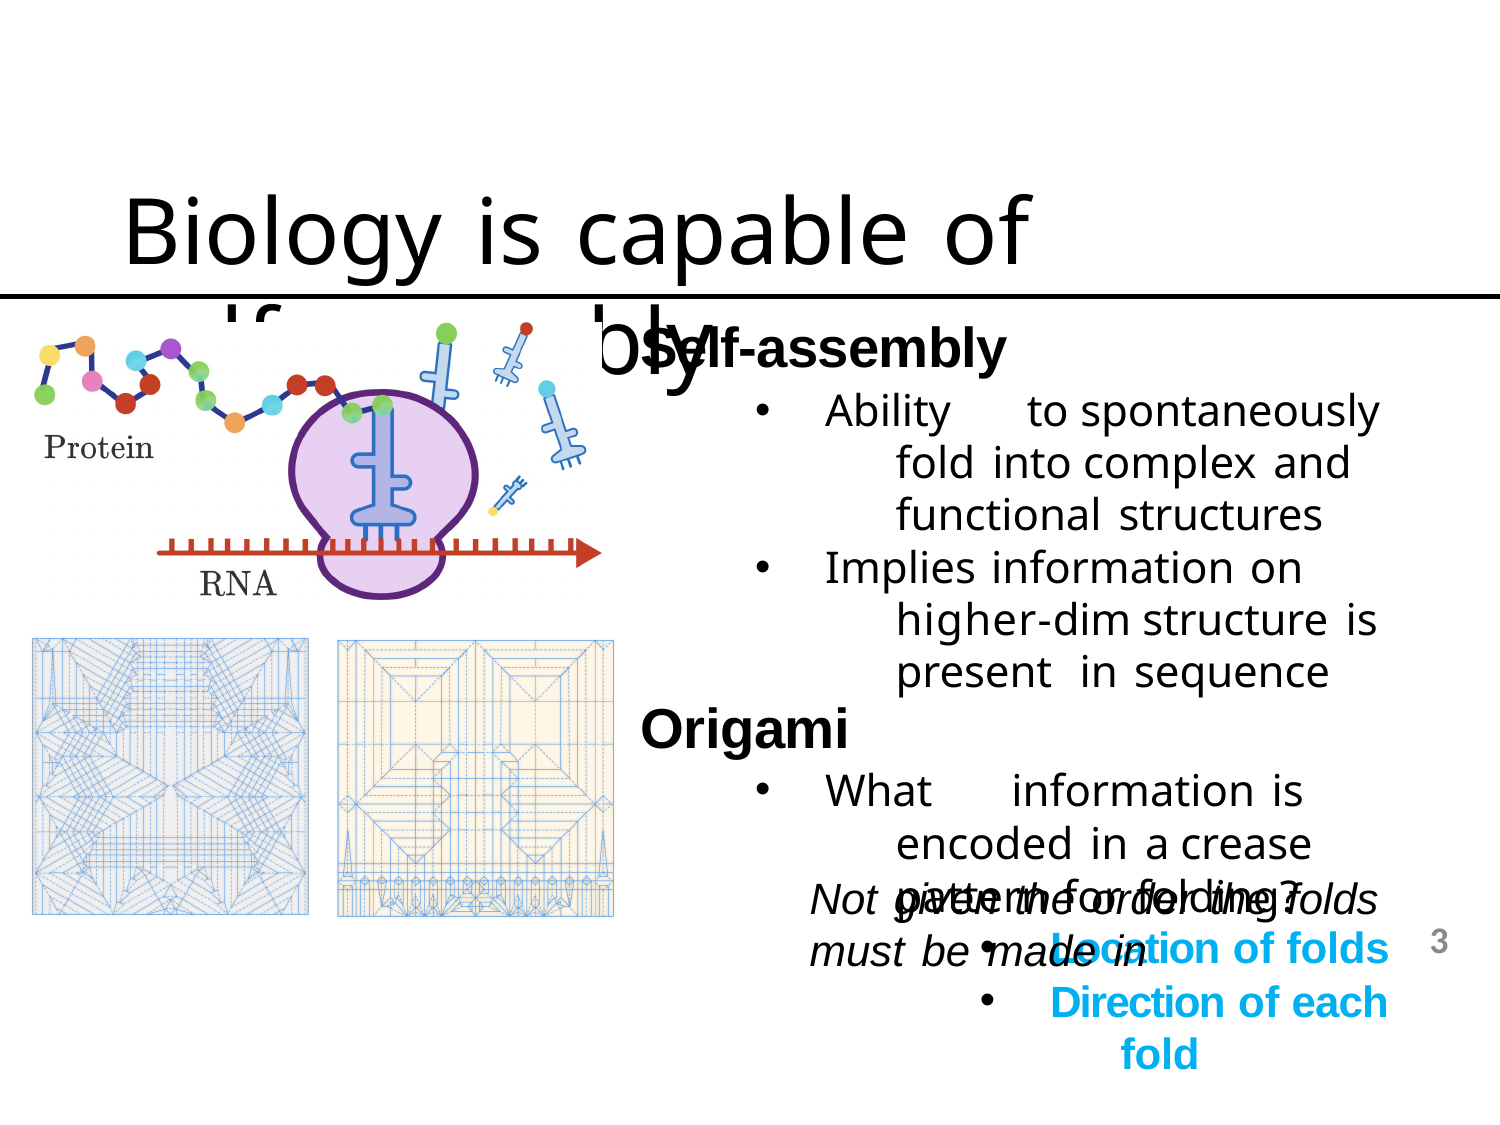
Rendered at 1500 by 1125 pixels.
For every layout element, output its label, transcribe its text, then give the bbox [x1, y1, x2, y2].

text_box Not given the order the folds must be made in [808, 867, 1386, 977]
title Biology is capable of self-assembly [77, 139, 1048, 294]
picture [34, 322, 602, 600]
picture [31, 637, 616, 919]
title Biology is capable of self-assembly [77, 299, 1048, 395]
text_box Self-assembly Ability to spontaneously fold into complex and functional structures Implies information on higher-dim structure is present in sequence Origami What information is encoded in a crease pattern for folding? Location of folds Direction of each fold [639, 306, 1441, 877]
text_box 3 [1428, 914, 1451, 962]
